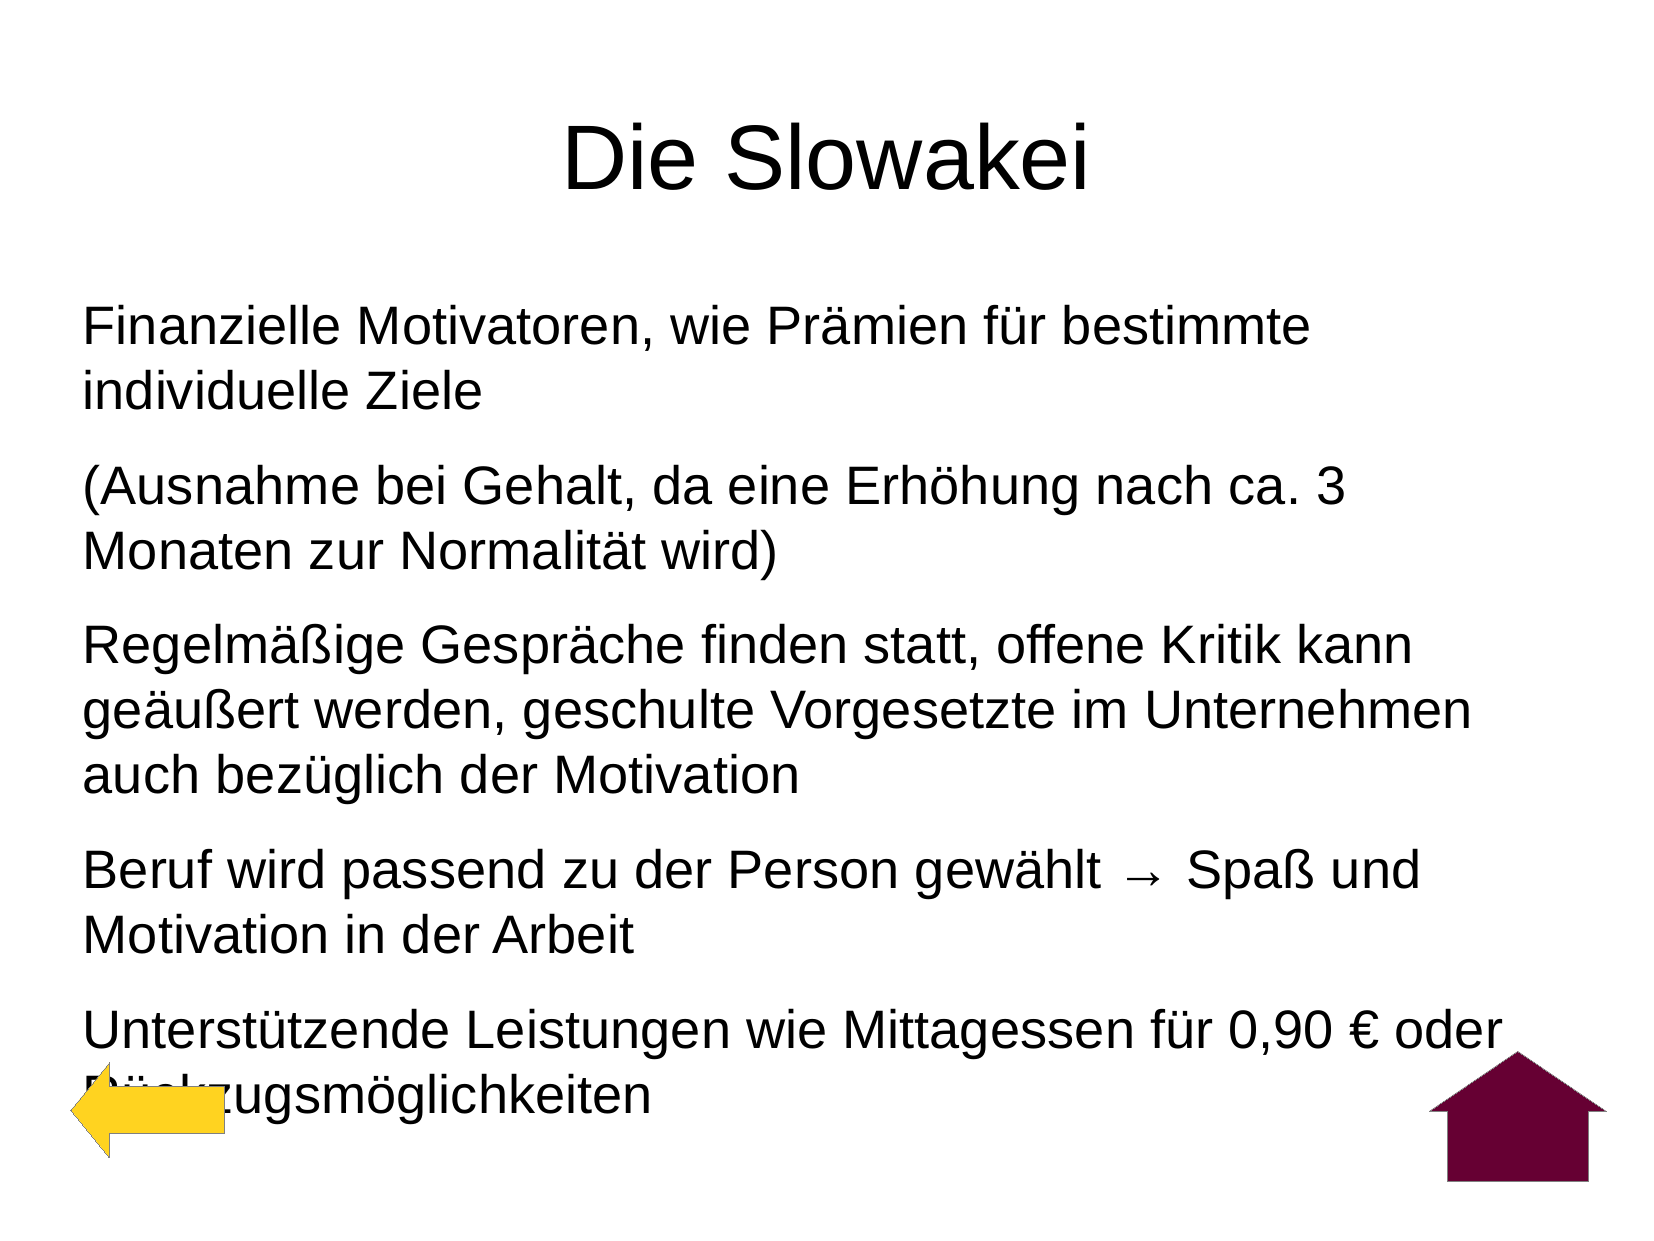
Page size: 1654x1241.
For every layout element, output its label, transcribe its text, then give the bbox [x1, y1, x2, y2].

text_box [70, 1062, 225, 1158]
text_box [1429, 1051, 1607, 1182]
title Die Slowakei [82, 49, 1571, 257]
list Finanzielle Motivatoren, wie Prämien für bestimmte individuelle Ziele (Ausnahme bei Gehalt, da eine Erhöhung nach ca. 3 Monaten zur Normalität wird) Regelmäßige Gespräche finden statt, offene Kritik kann geäußert werden, geschulte Vorgesetzte im Unternehmen auch bezüglich der Motivation Beruf wird passend zu der Person gewählt → Spaß und Motivation in der Arbeit Unterstützende Leistungen wie Mittagessen für 0,90 € oder Rückzugsmöglichkeiten [82, 290, 1571, 1241]
